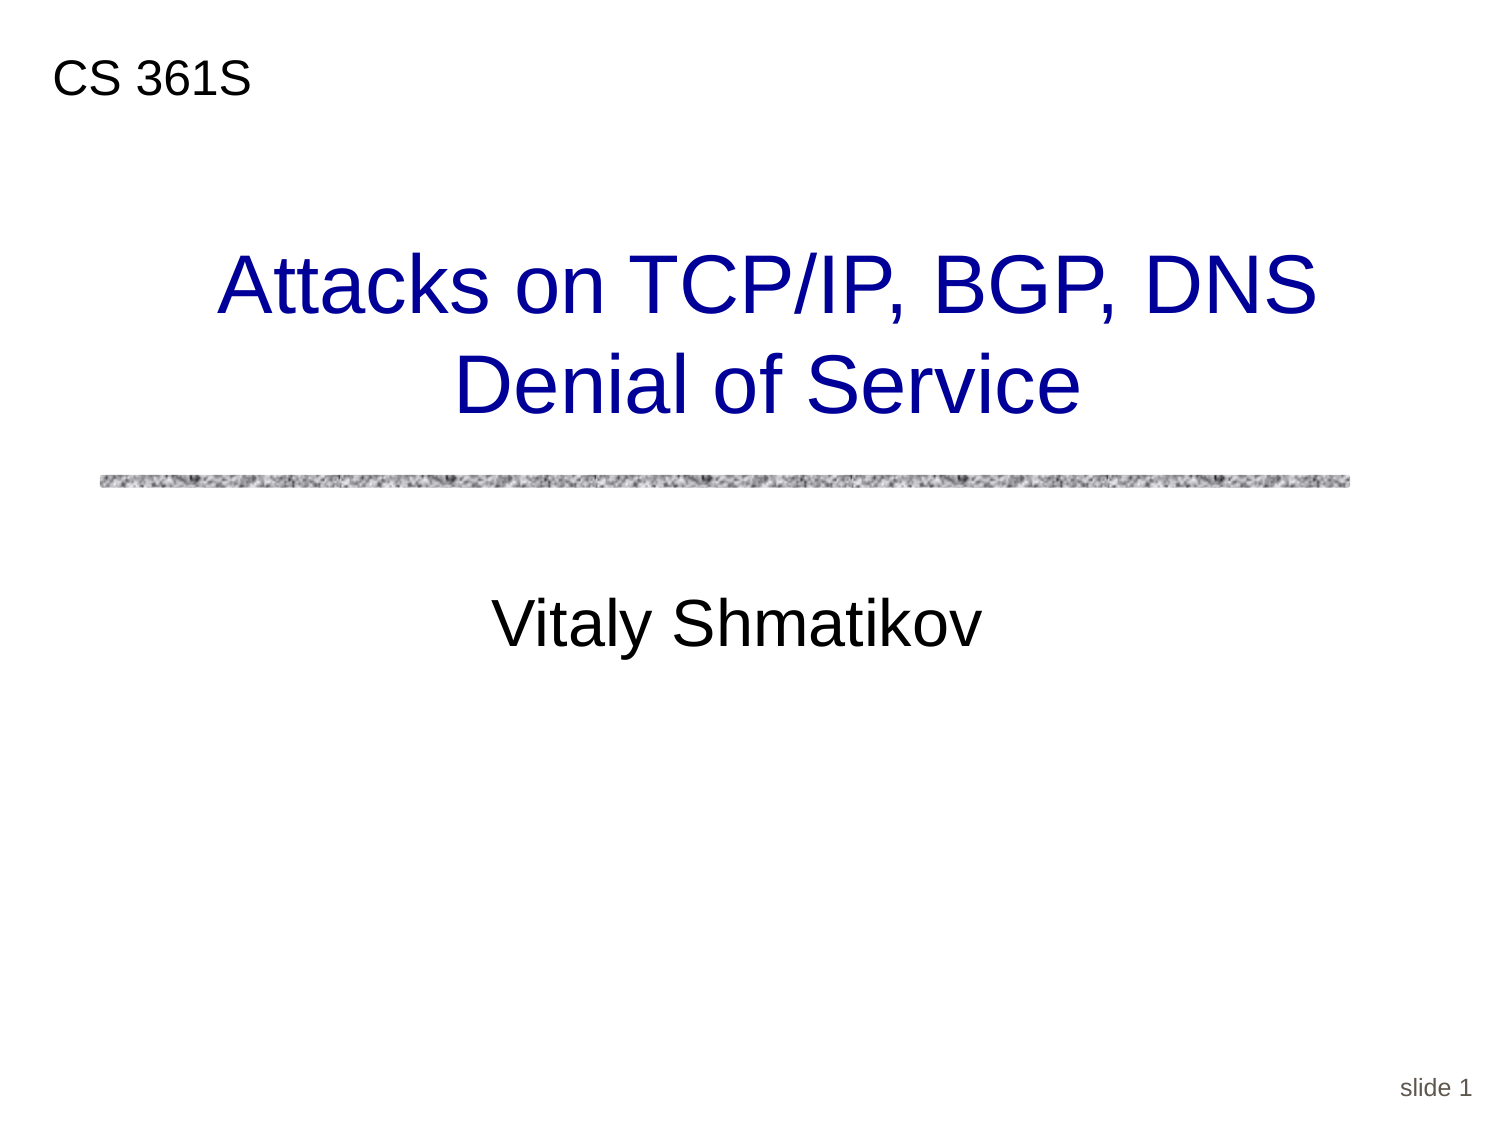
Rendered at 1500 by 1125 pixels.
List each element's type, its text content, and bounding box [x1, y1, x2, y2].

picture [99, 474, 1351, 488]
title Attacks on TCP/IP, BGP, DNS Denial of Service [99, 174, 1438, 438]
text_box slide <number> [1187, 1025, 1488, 1110]
text_box CS 361S [37, 37, 301, 113]
subtitle Vitaly Shmatikov [449, 571, 1025, 697]
